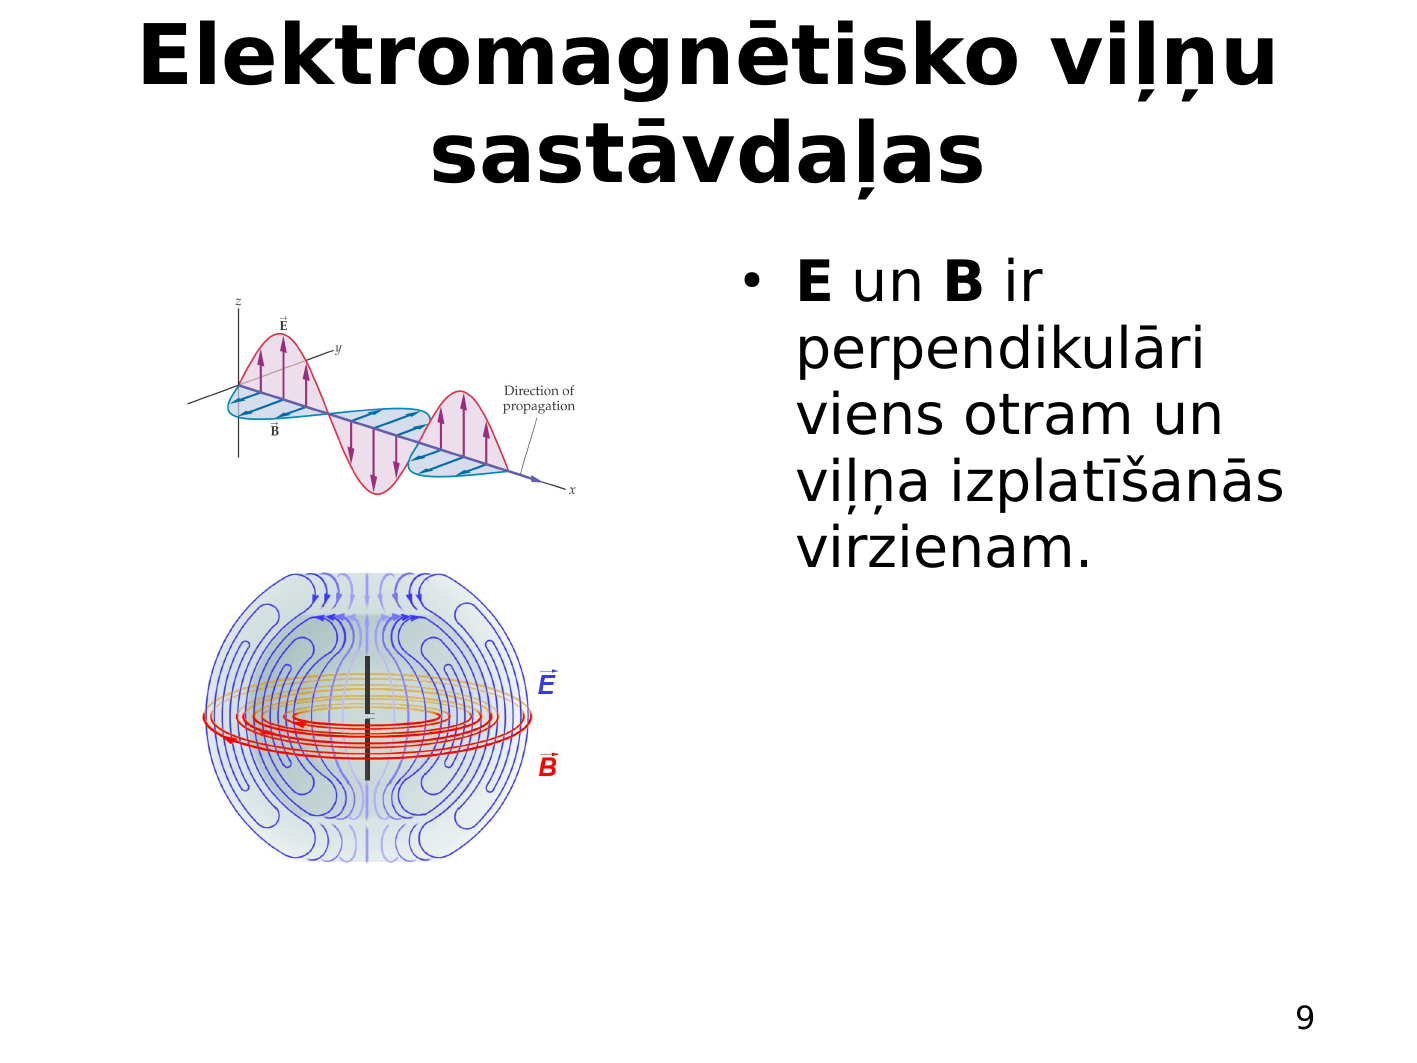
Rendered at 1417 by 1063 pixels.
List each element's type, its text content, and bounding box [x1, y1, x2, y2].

picture [201, 570, 562, 865]
title Elektromagnētisko viļņu sastāvdaļas [70, 7, 1346, 203]
list E un B ir perpendikulāri viens otram un viļņa izplatīšanās virzienam. [724, 248, 1347, 865]
picture [185, 248, 578, 543]
